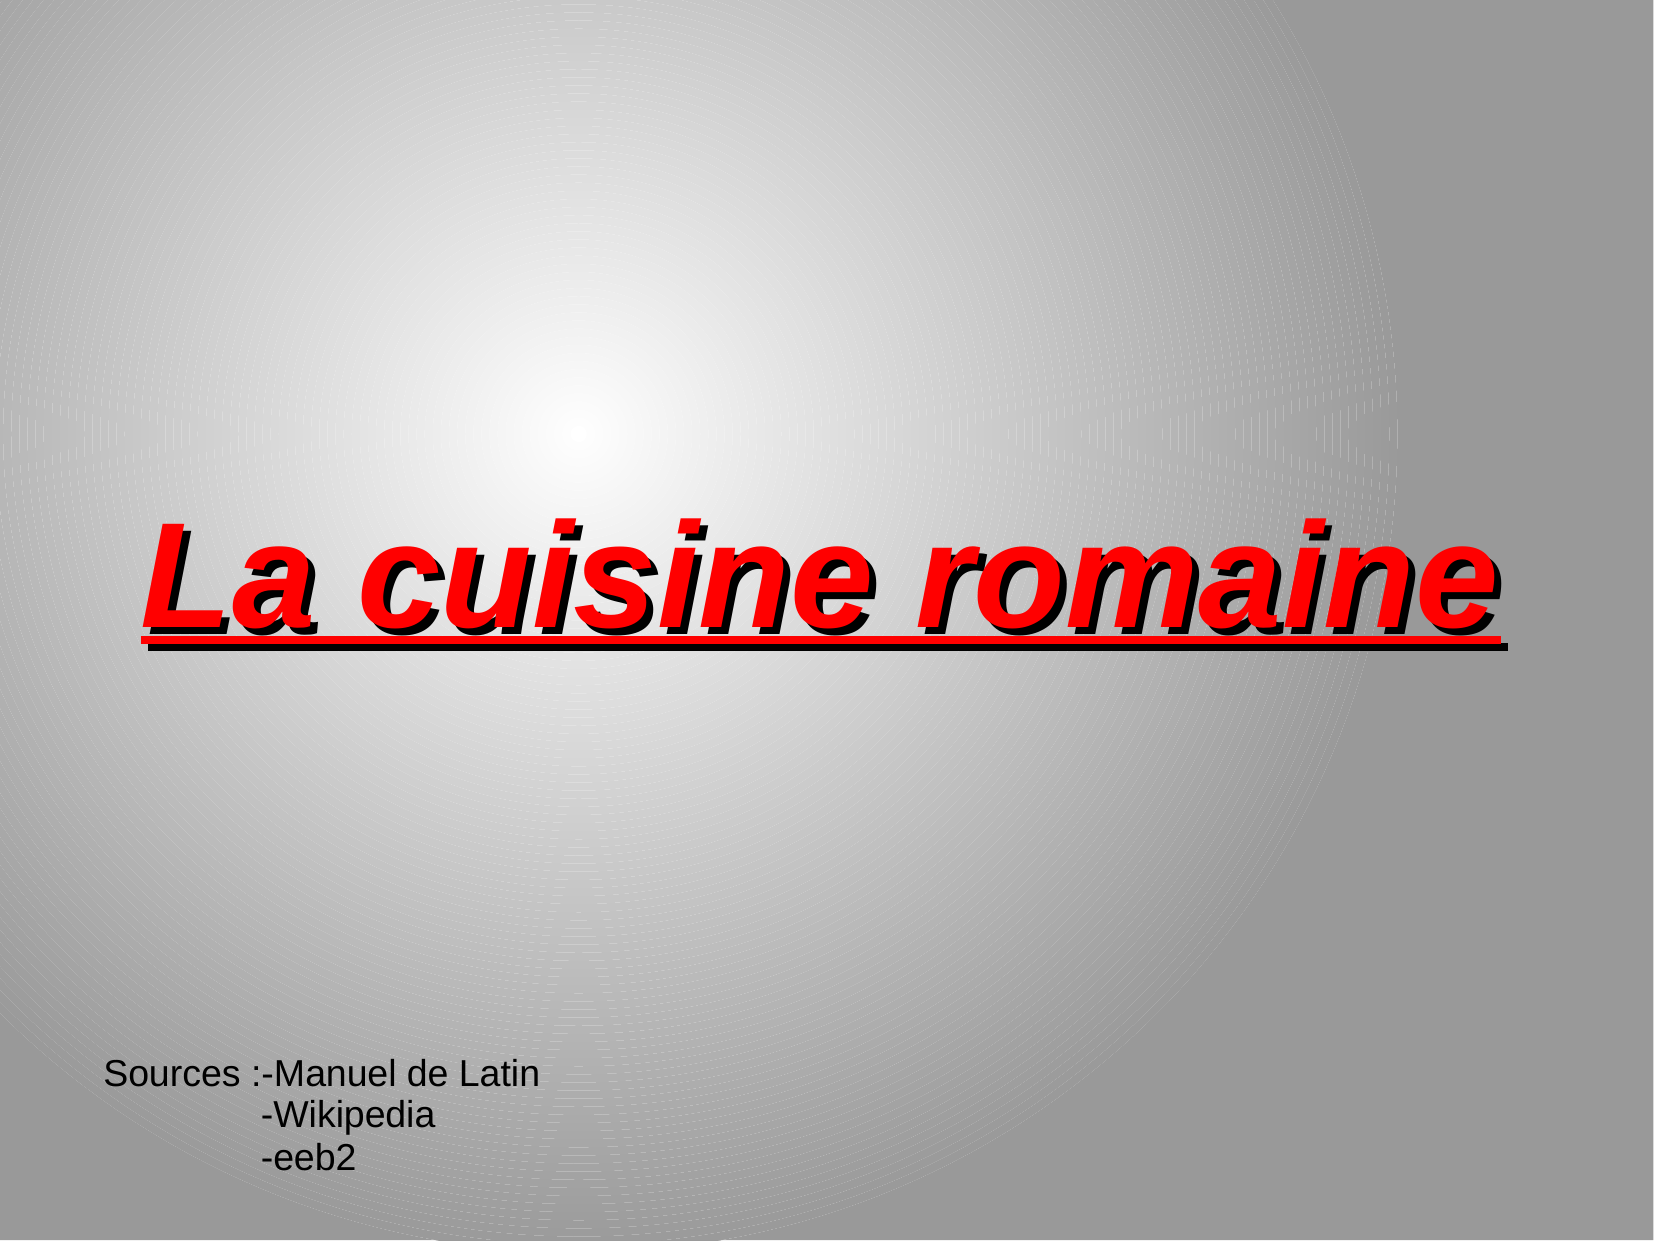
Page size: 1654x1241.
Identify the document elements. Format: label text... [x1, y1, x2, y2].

title La cuisine romaine [76, 472, 1565, 680]
text_box Sources :-Manuel de Latin -Wikipedia -eeb2 [88, 1044, 680, 1241]
